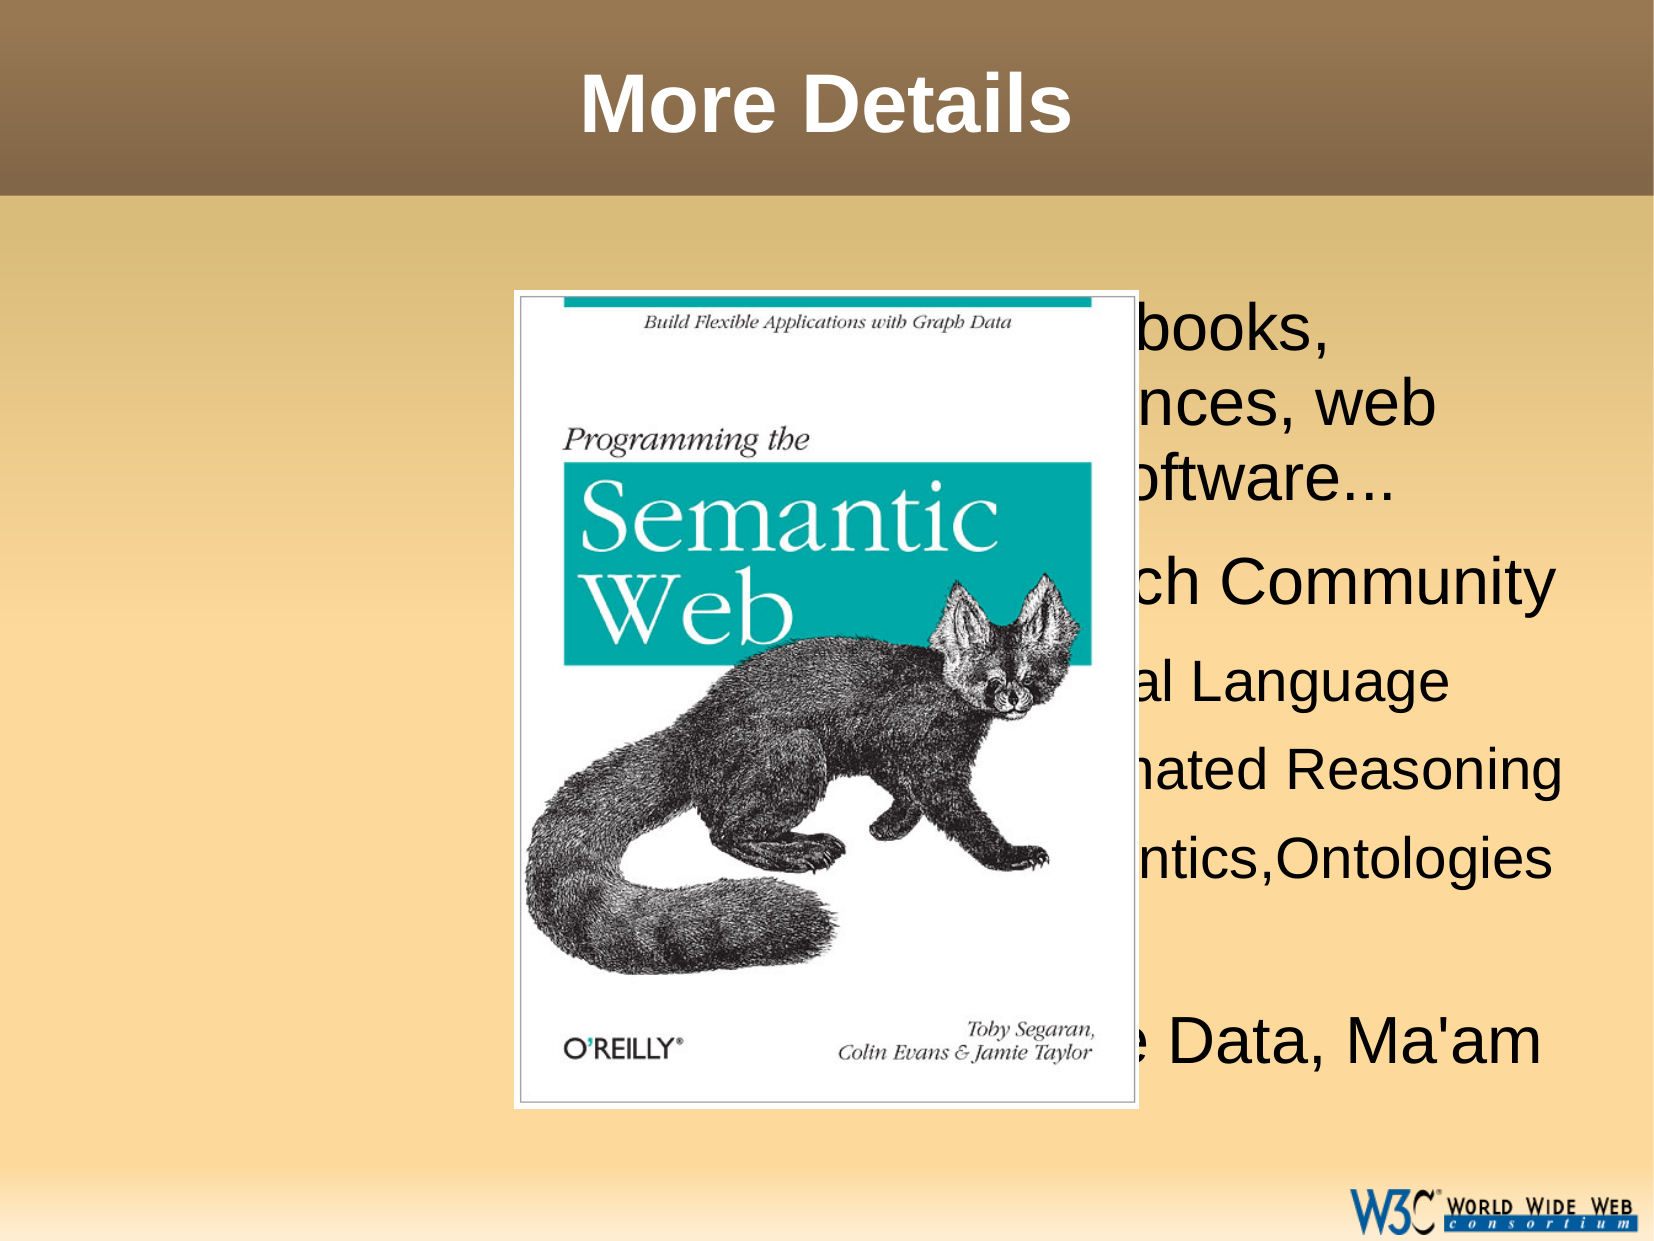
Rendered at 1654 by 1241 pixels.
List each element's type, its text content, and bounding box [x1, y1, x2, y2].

picture [0, 208, 1654, 1241]
list Lots of books, conferences, web sites, software... Research Community Natural Language Automated Reasoning Semantics,Ontologies Just the Data, Ma'am [1233, 290, 1572, 1109]
title More Details [0, 0, 1654, 208]
